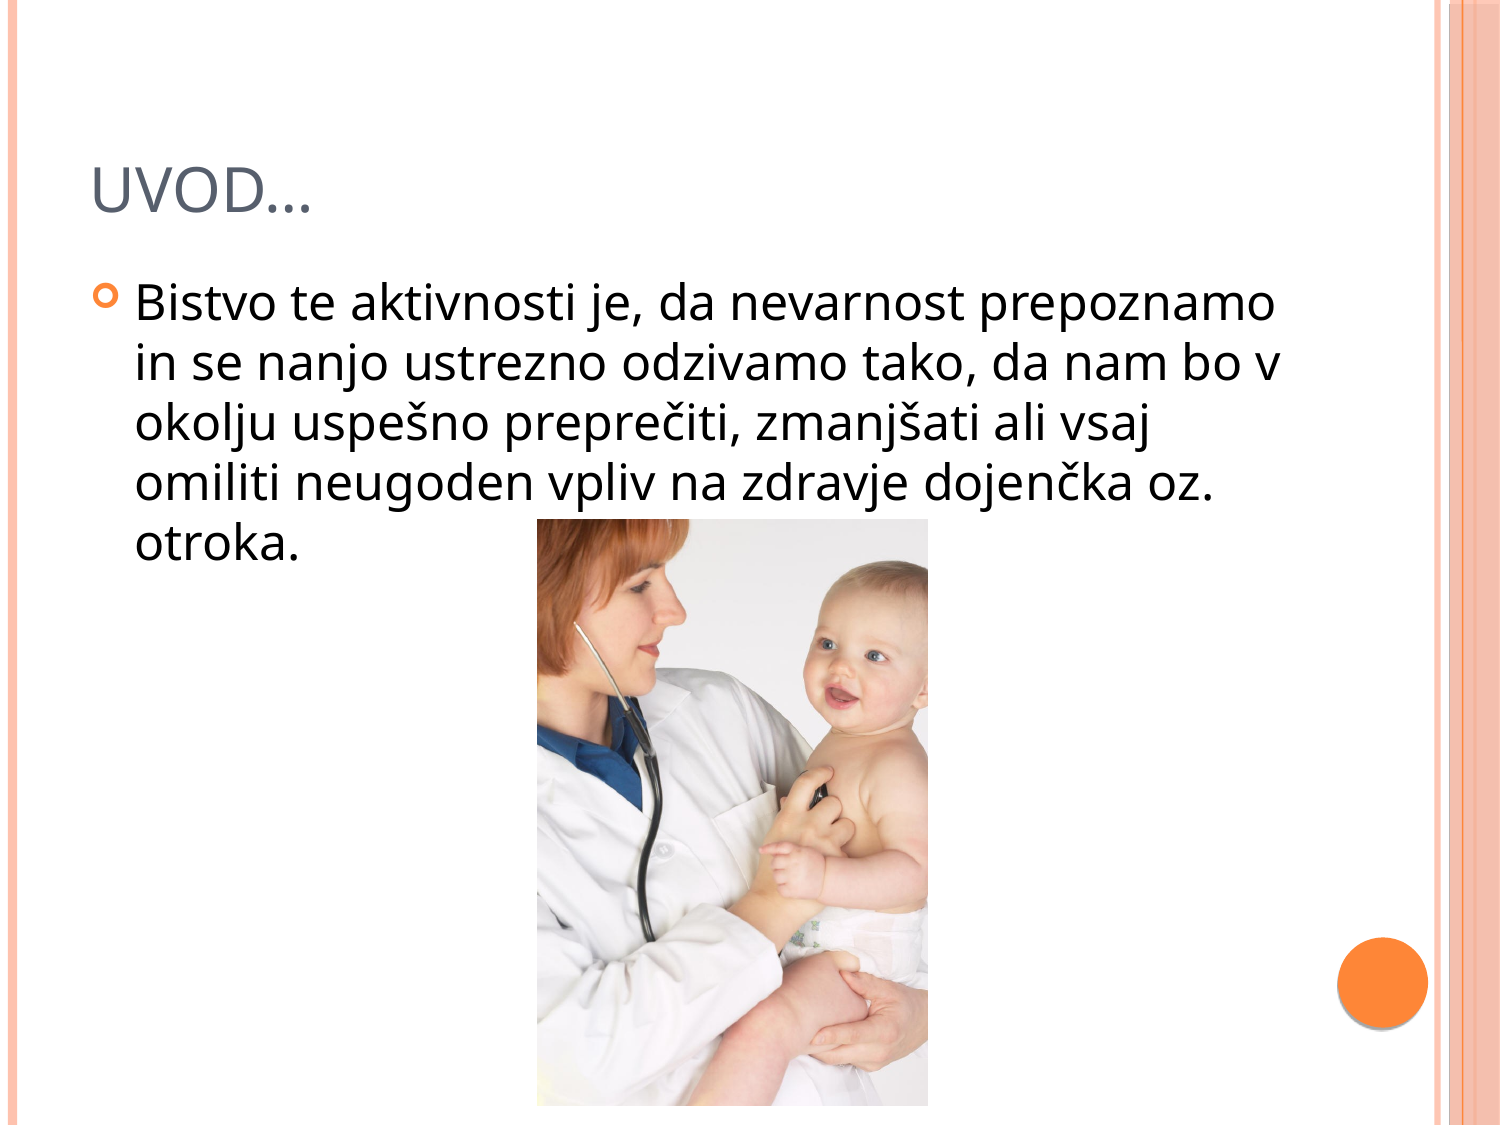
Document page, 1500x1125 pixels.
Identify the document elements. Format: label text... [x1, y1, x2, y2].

title UVOD… [75, 45, 1300, 233]
picture [537, 519, 928, 1106]
list Bistvo te aktivnosti je, da nevarnost prepoznamo in se nanjo ustrezno odzivamo tako, da nam bo v okolju uspešno preprečiti, zmanjšati ali vsaj omiliti neugoden vpliv na zdravje dojenčka oz. otroka. [75, 262, 1300, 1062]
